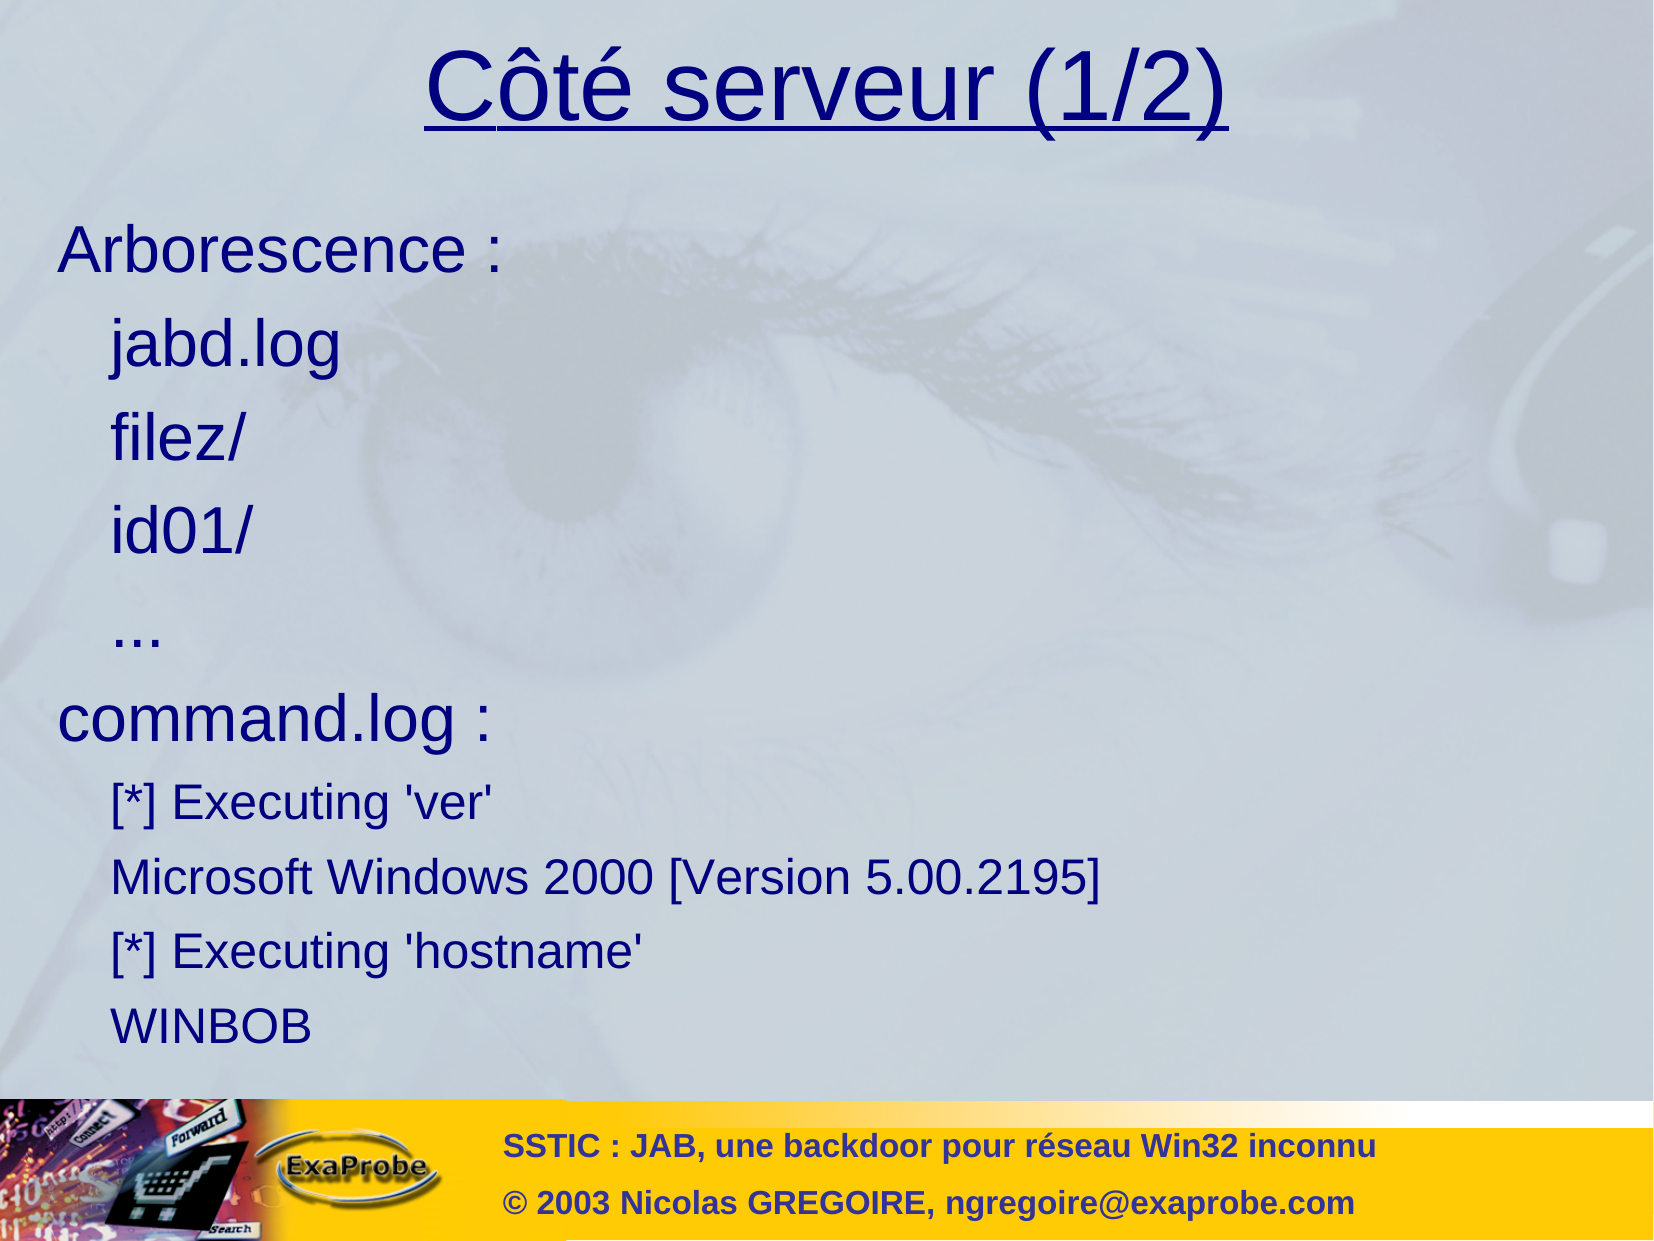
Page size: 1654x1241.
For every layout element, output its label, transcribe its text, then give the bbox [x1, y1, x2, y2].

subtitle Arborescence : jabd.log filez/ id01/ ... command.log : [*] Executing 'ver' Microsoft Windows 2000 [Version 5.00.2195] [*] Executing 'hostname' WINBOB [39, 210, 1623, 1053]
title Côté serveur (1/2) [0, 0, 1654, 167]
